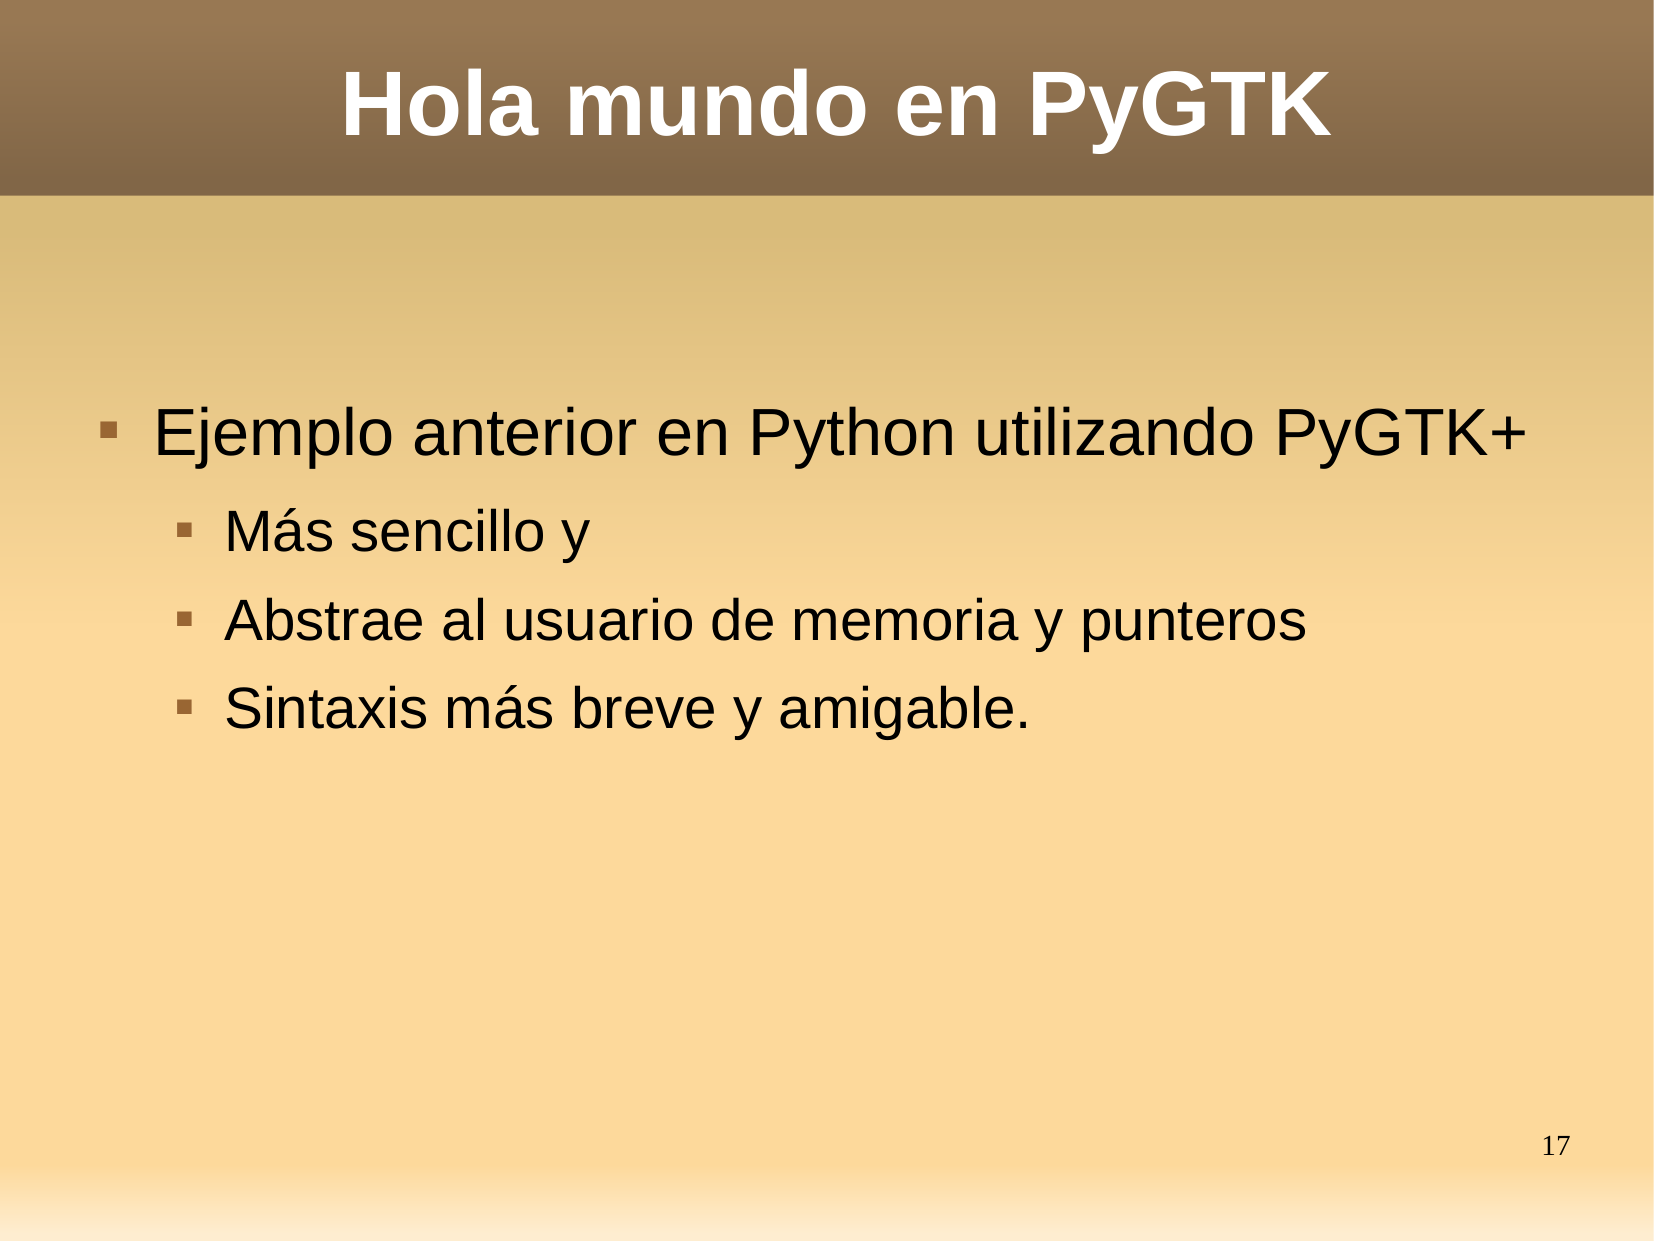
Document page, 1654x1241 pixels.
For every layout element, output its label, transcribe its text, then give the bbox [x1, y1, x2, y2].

picture [0, 0, 1654, 1241]
title Hola mundo en PyGTK [76, 7, 1565, 200]
list Ejemplo anterior en Python utilizando PyGTK+ Más sencillo y Abstrae al usuario de memoria y punteros Sintaxis más breve y amigable. [82, 290, 1571, 1094]
